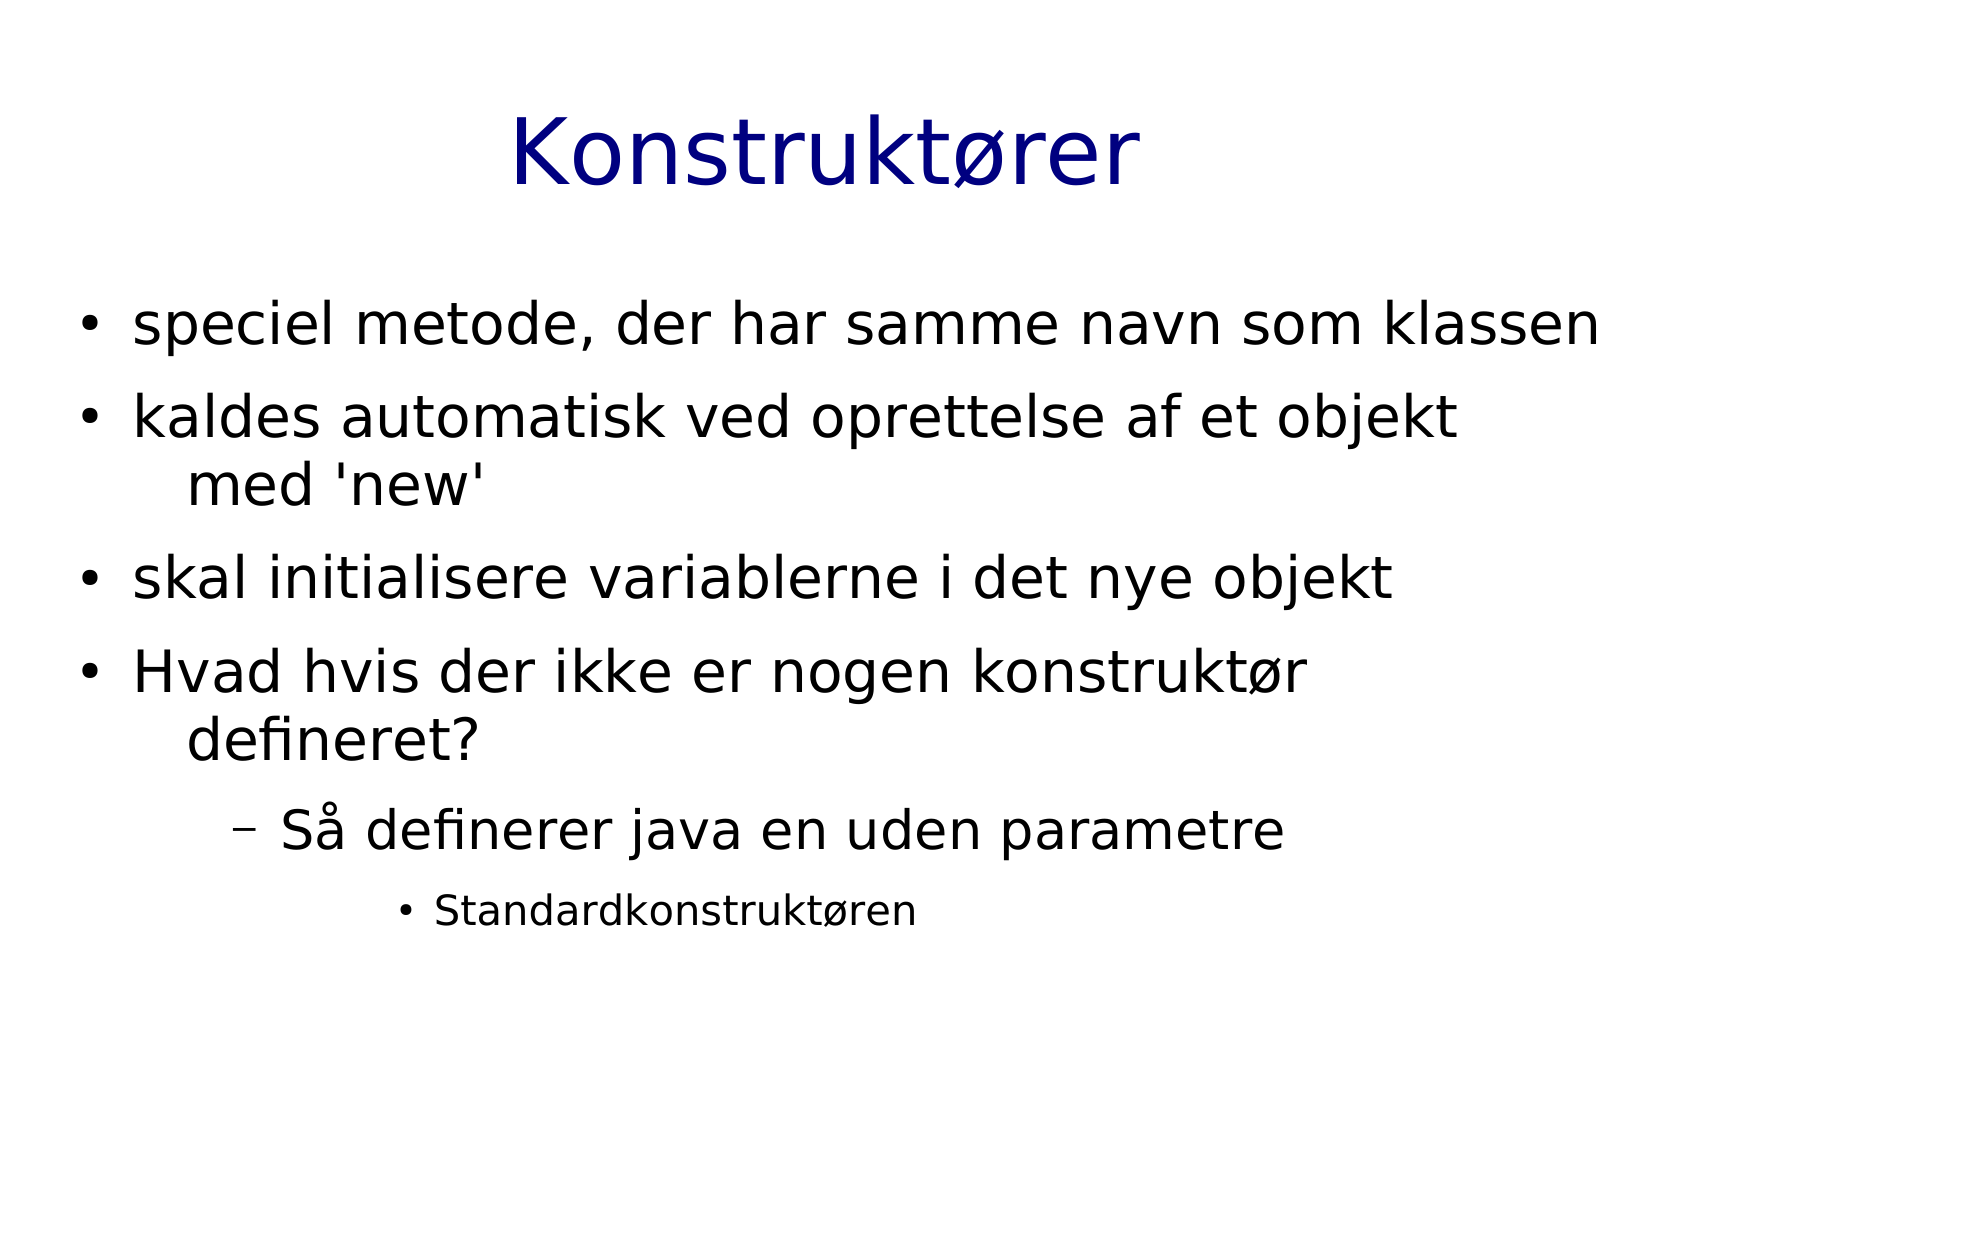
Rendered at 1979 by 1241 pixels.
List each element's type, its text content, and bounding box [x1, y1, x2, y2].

title Konstruktører [30, 49, 1620, 257]
list speciel metode, der har samme navn som klassen kaldes automatisk ved oprettelse af et objekt med 'new' skal initialisere variablerne i det nye objekt Hvad hvis der ikke er nogen konstruktør defineret? Så definerer java en uden parametre Standardkonstruktøren [44, 290, 1606, 1211]
